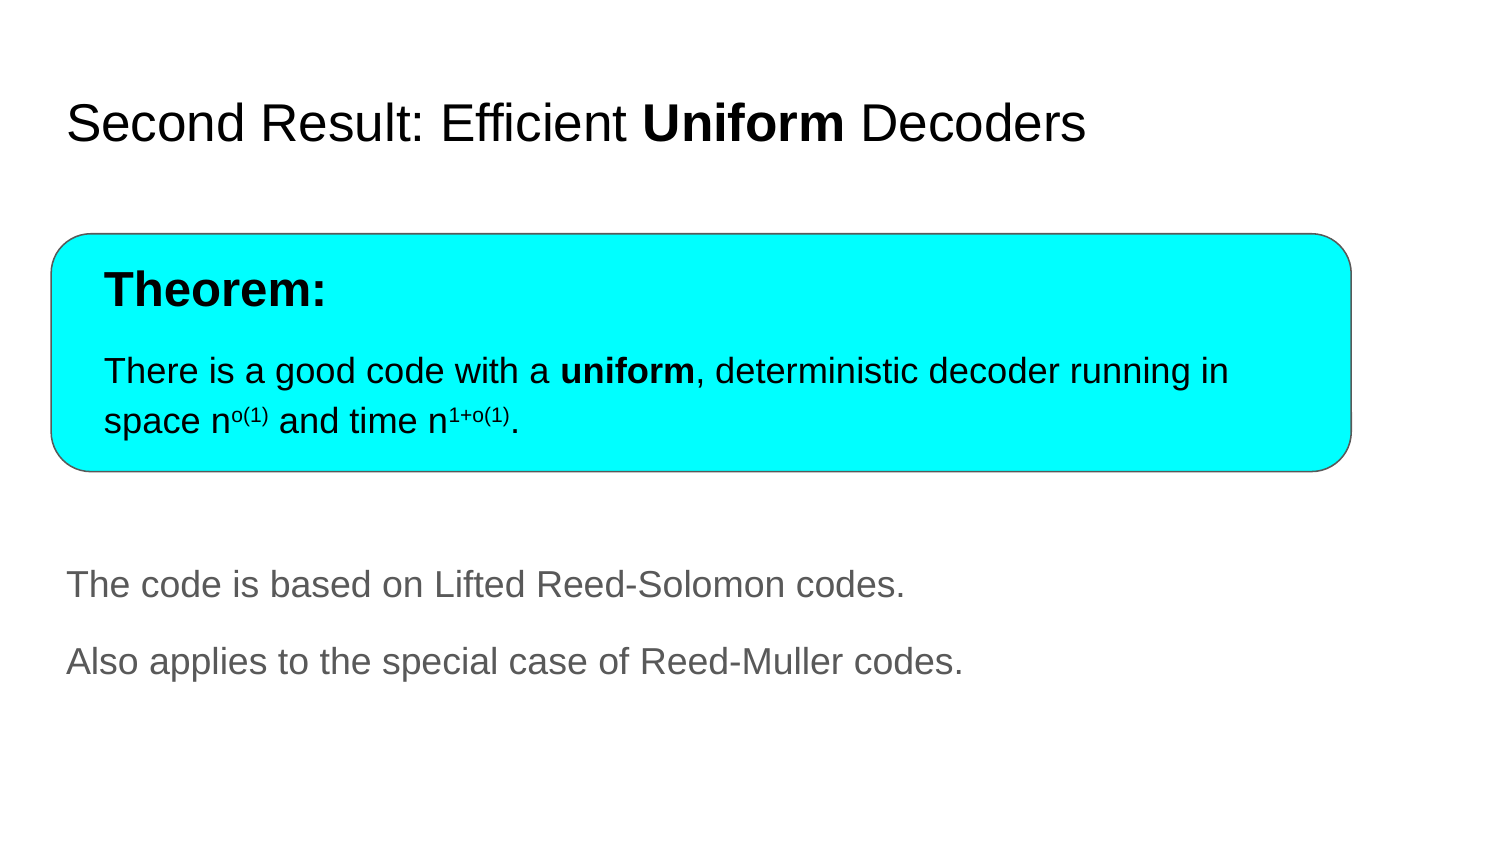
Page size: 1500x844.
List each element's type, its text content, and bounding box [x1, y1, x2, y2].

list Theorem: There is a good code with a uniform, deterministic decoder running in space no(1) and time n1+o(1). [89, 233, 1299, 457]
title Second Result: Efficient Uniform Decoders [51, 72, 1449, 167]
text_box [51, 233, 1352, 472]
list The code is based on Lifted Reed-Solomon codes. Also applies to the special case of Reed-Muller codes. [51, 538, 1449, 777]
